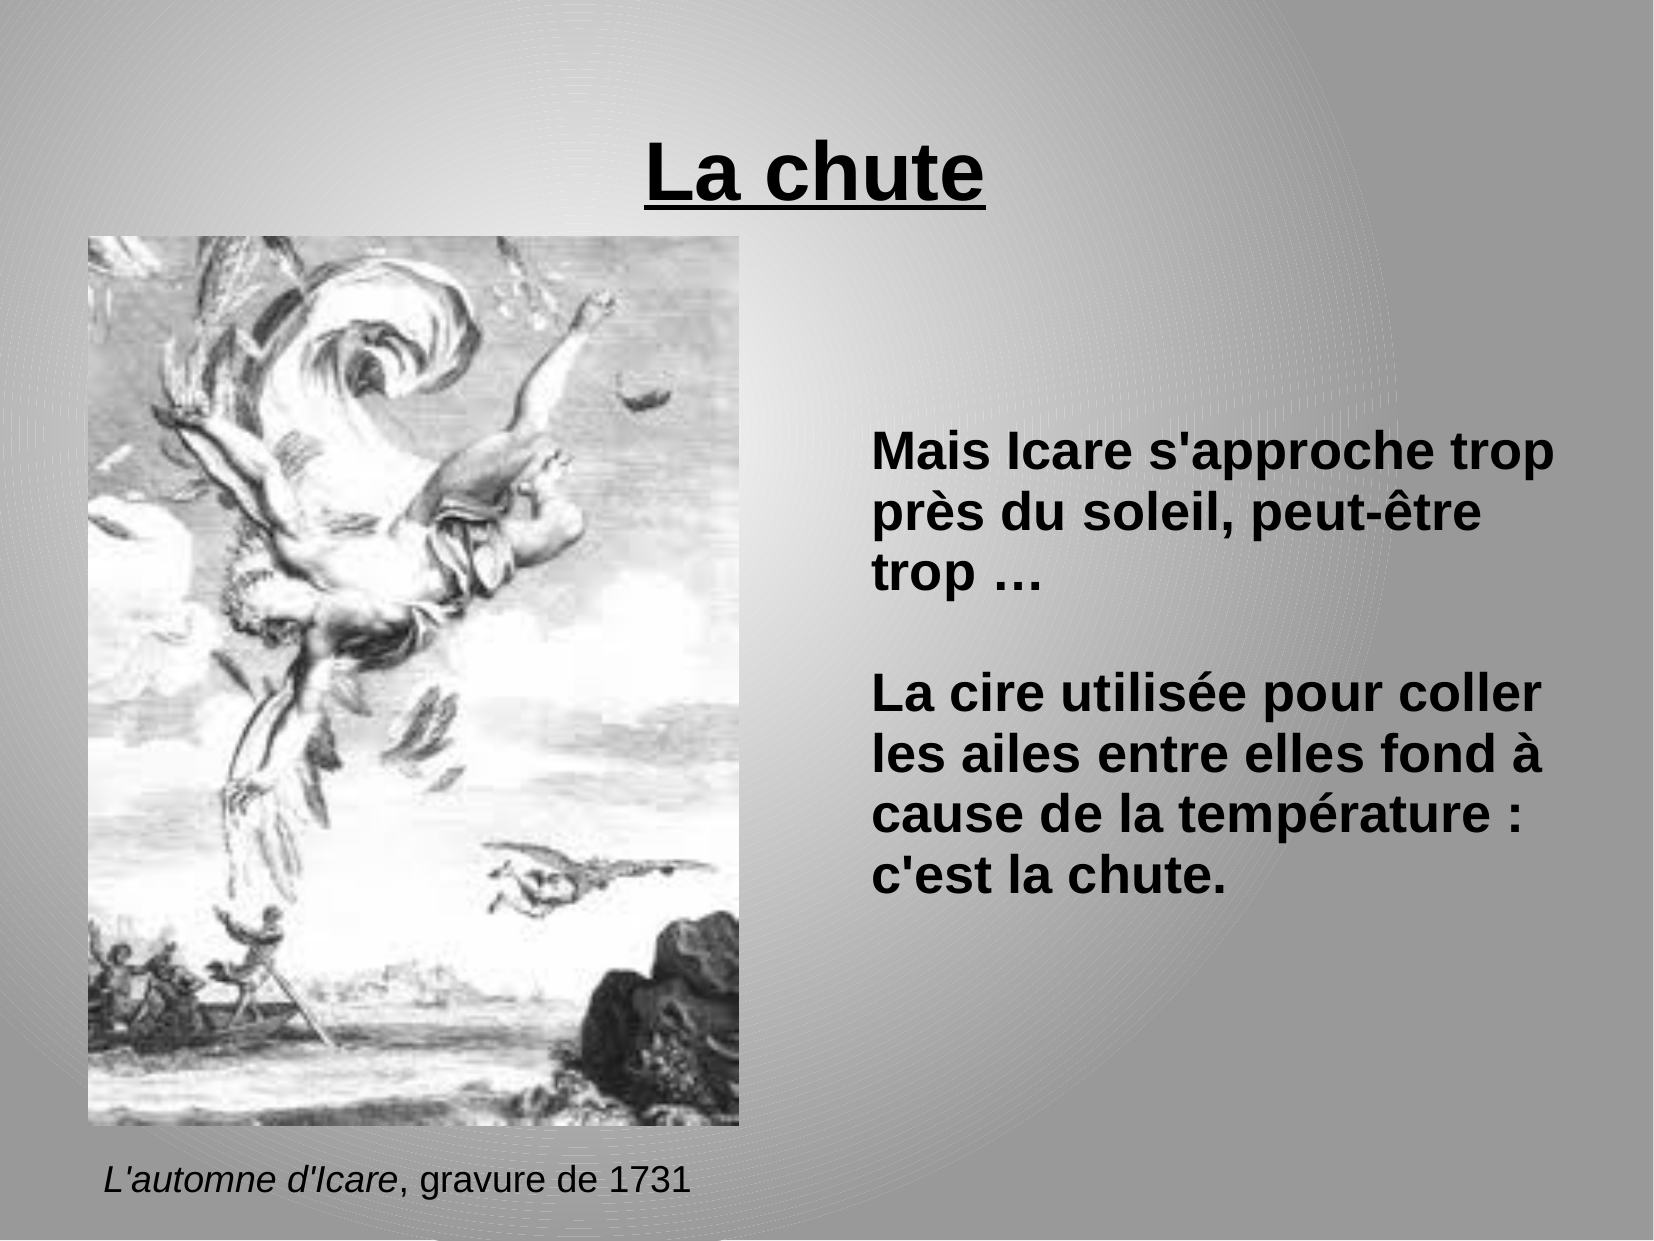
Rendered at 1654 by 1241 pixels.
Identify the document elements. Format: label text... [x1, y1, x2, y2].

text_box L'automne d'Icare, gravure de 1731 [88, 1151, 827, 1209]
text_box Mais Icare s'approche trop près du soleil, peut-être trop … La cire utilisée pour coller les ailes entre elles fond à cause de la température : c'est la chute. [856, 413, 1595, 925]
picture [88, 236, 739, 1126]
text_box La chute [383, 118, 1270, 226]
